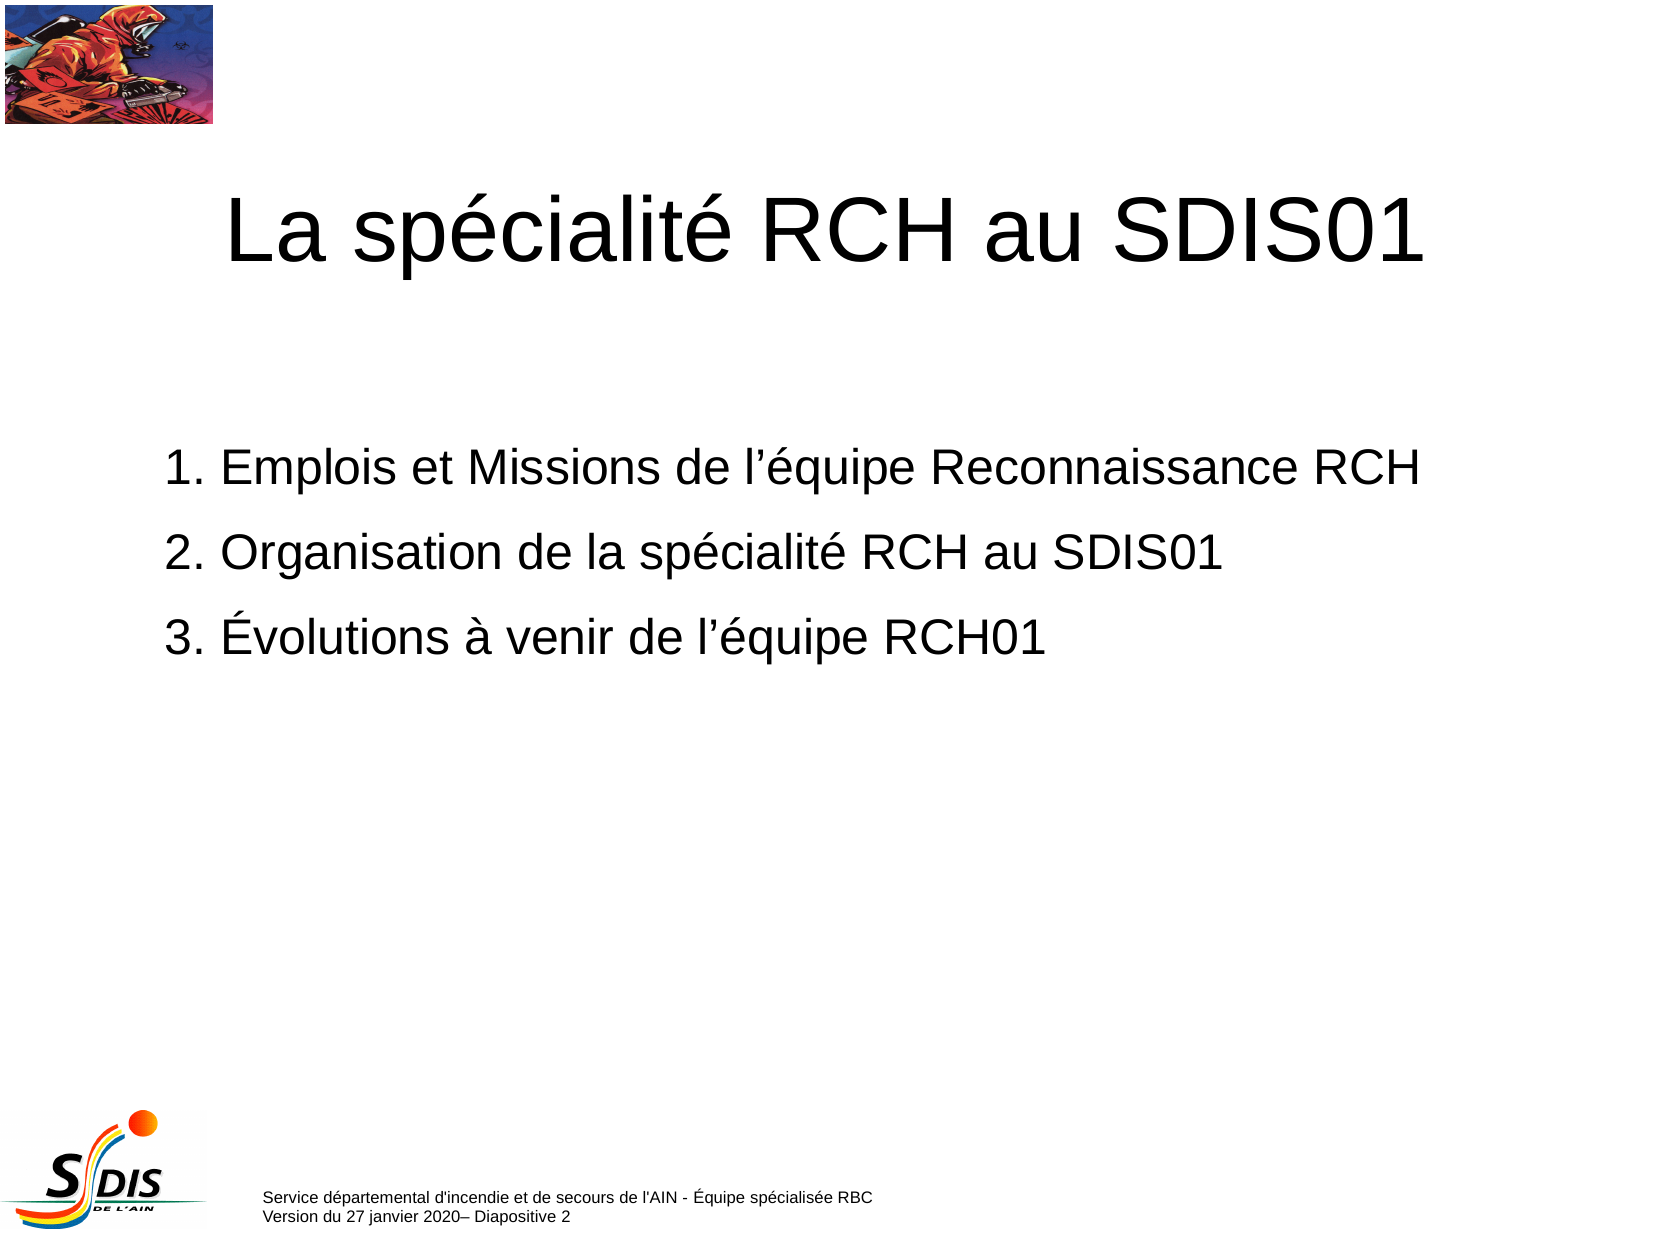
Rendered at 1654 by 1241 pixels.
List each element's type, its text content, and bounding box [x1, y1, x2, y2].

list 1. Emplois et Missions de l’équipe Reconnaissance RCH 2. Organisation de la spécialité RCH au SDIS01 3. Évolutions à venir de l’équipe RCH01 [93, 439, 1582, 1159]
picture [5, 5, 213, 124]
picture [0, 1110, 207, 1229]
title La spécialité RCH au SDIS01 [82, 126, 1571, 334]
